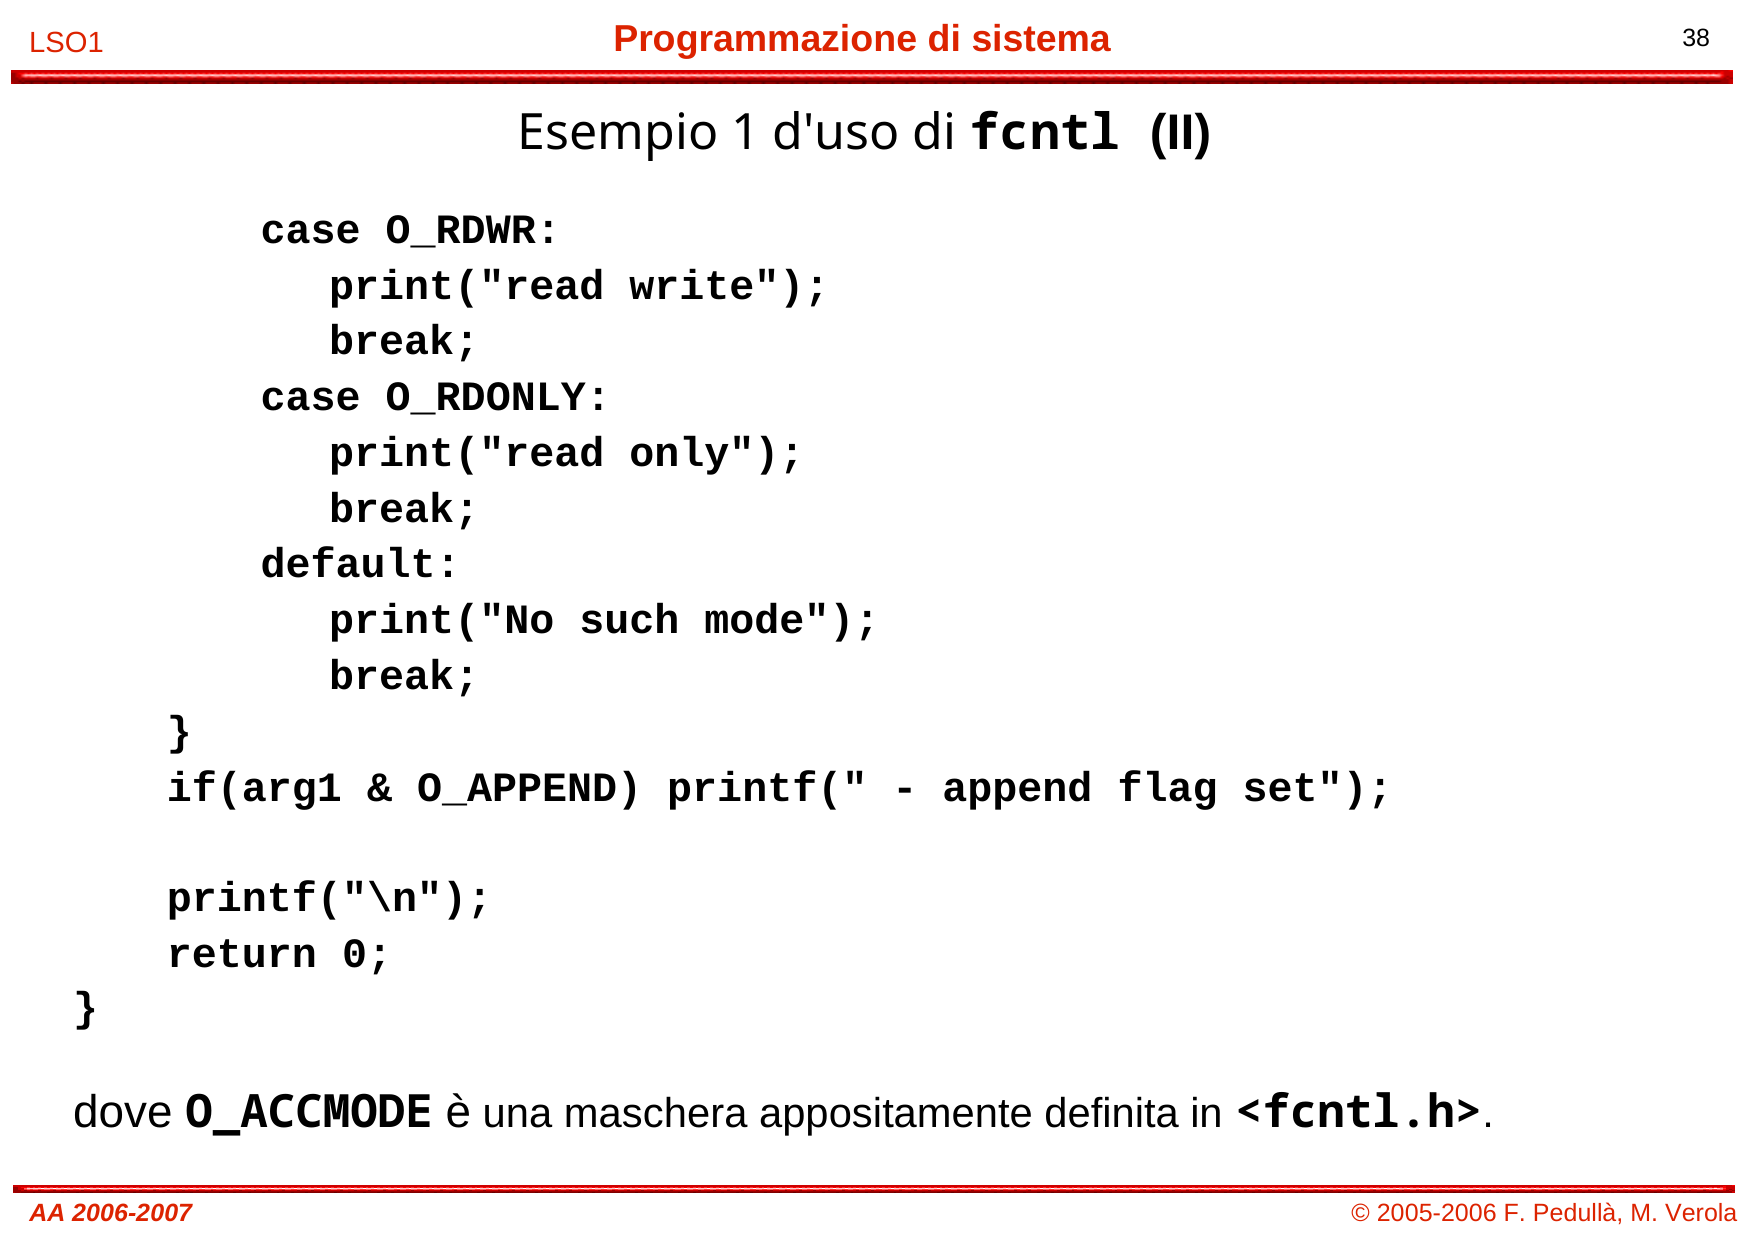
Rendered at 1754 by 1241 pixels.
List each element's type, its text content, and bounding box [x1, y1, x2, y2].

title Esempio 1 d'uso di fcntl (II) [465, 84, 1264, 180]
list case O_RDWR: print("read write"); break; case O_RDONLY: print("read only"); break; default: print("No such mode"); break; } if(arg1 & O_APPEND) printf(" - append flag set"); printf("\n"); return 0; } dove O_ACCMODE è una maschera appositamente definita in <fcntl.h>. [58, 192, 1696, 1140]
picture [13, 1185, 1735, 1193]
picture [11, 70, 1733, 84]
